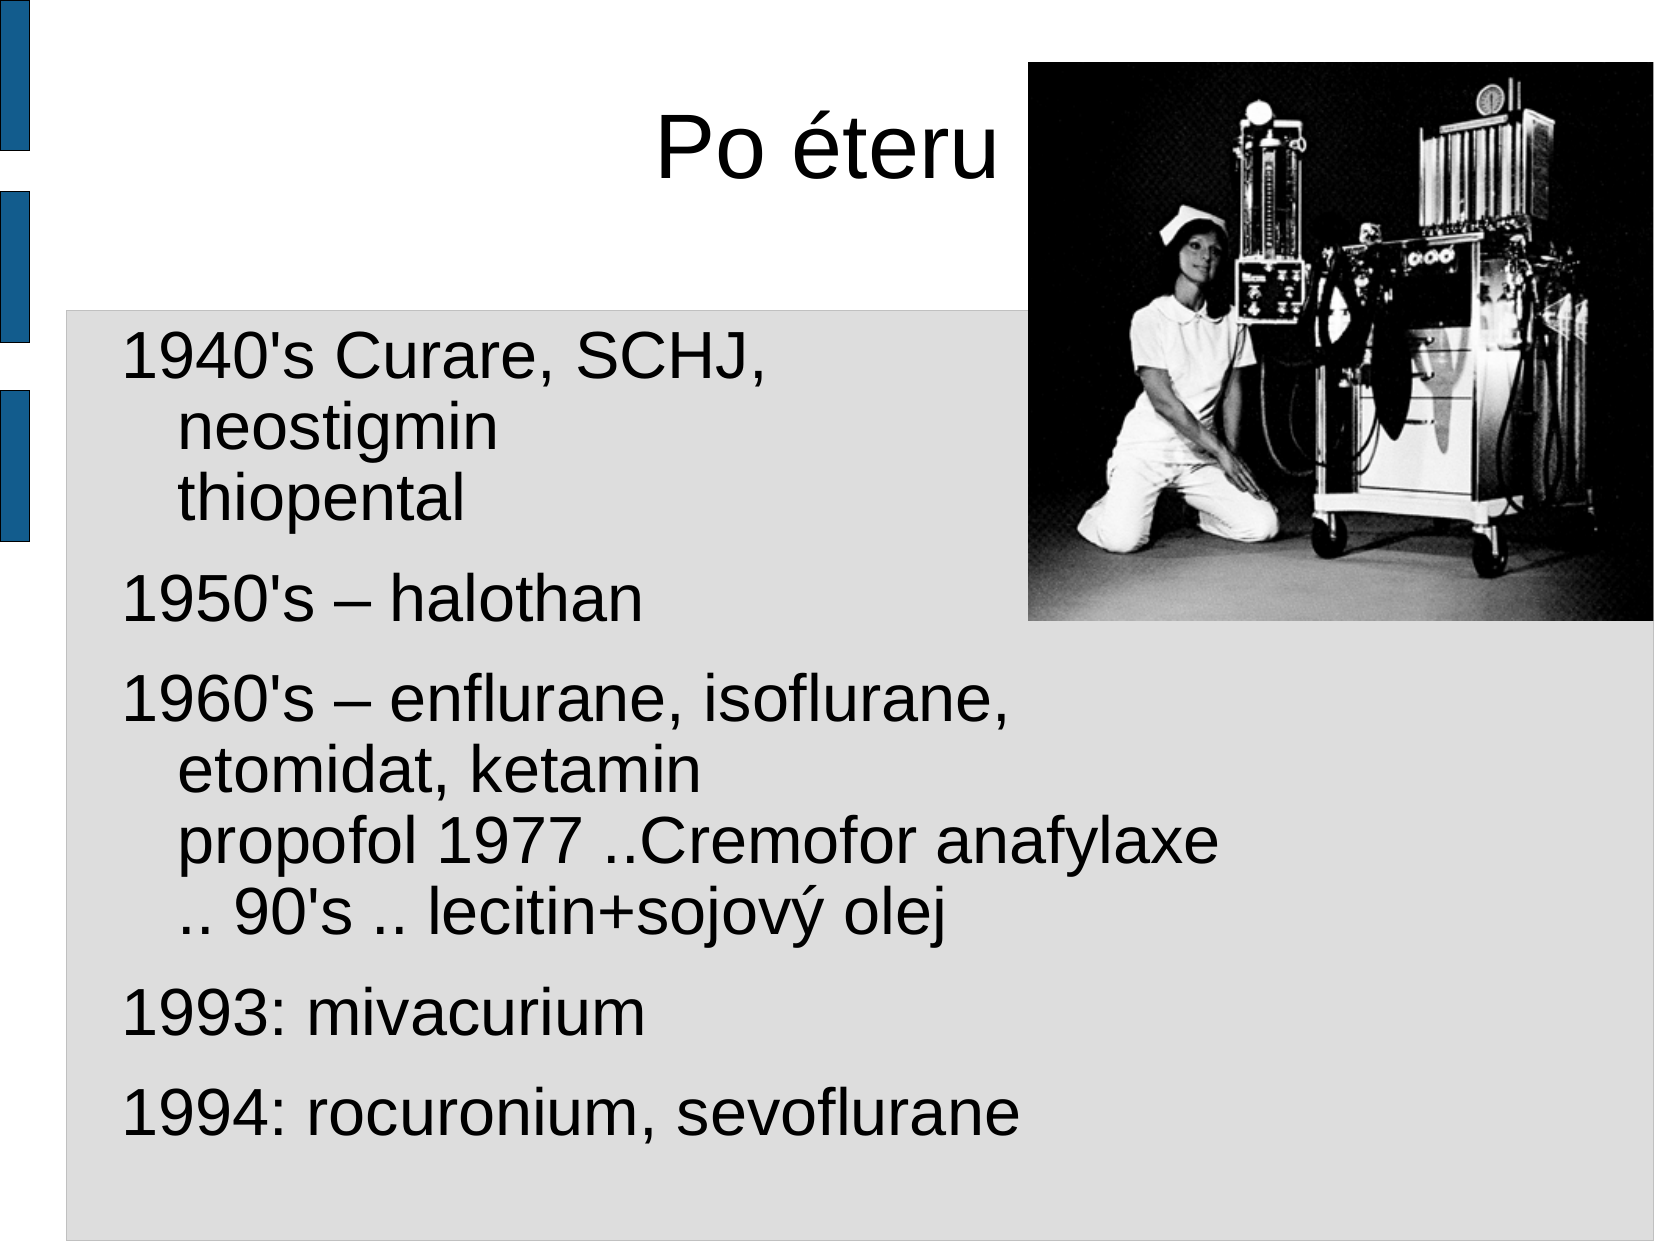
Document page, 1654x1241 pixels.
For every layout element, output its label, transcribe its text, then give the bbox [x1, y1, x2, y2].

title Po éteru [121, 46, 1534, 254]
picture [1028, 62, 1654, 621]
list 1940's Curare, SCHJ, neostigmin thiopental 1950's – halothan 1960's – enflurane, isoflurane, etomidat, ketamin propofol 1977 ..Cremofor anafylaxe .. 90's .. lecitin+sojový olej 1993: mivacurium 1994: rocuronium, sevoflurane [121, 322, 1561, 1154]
